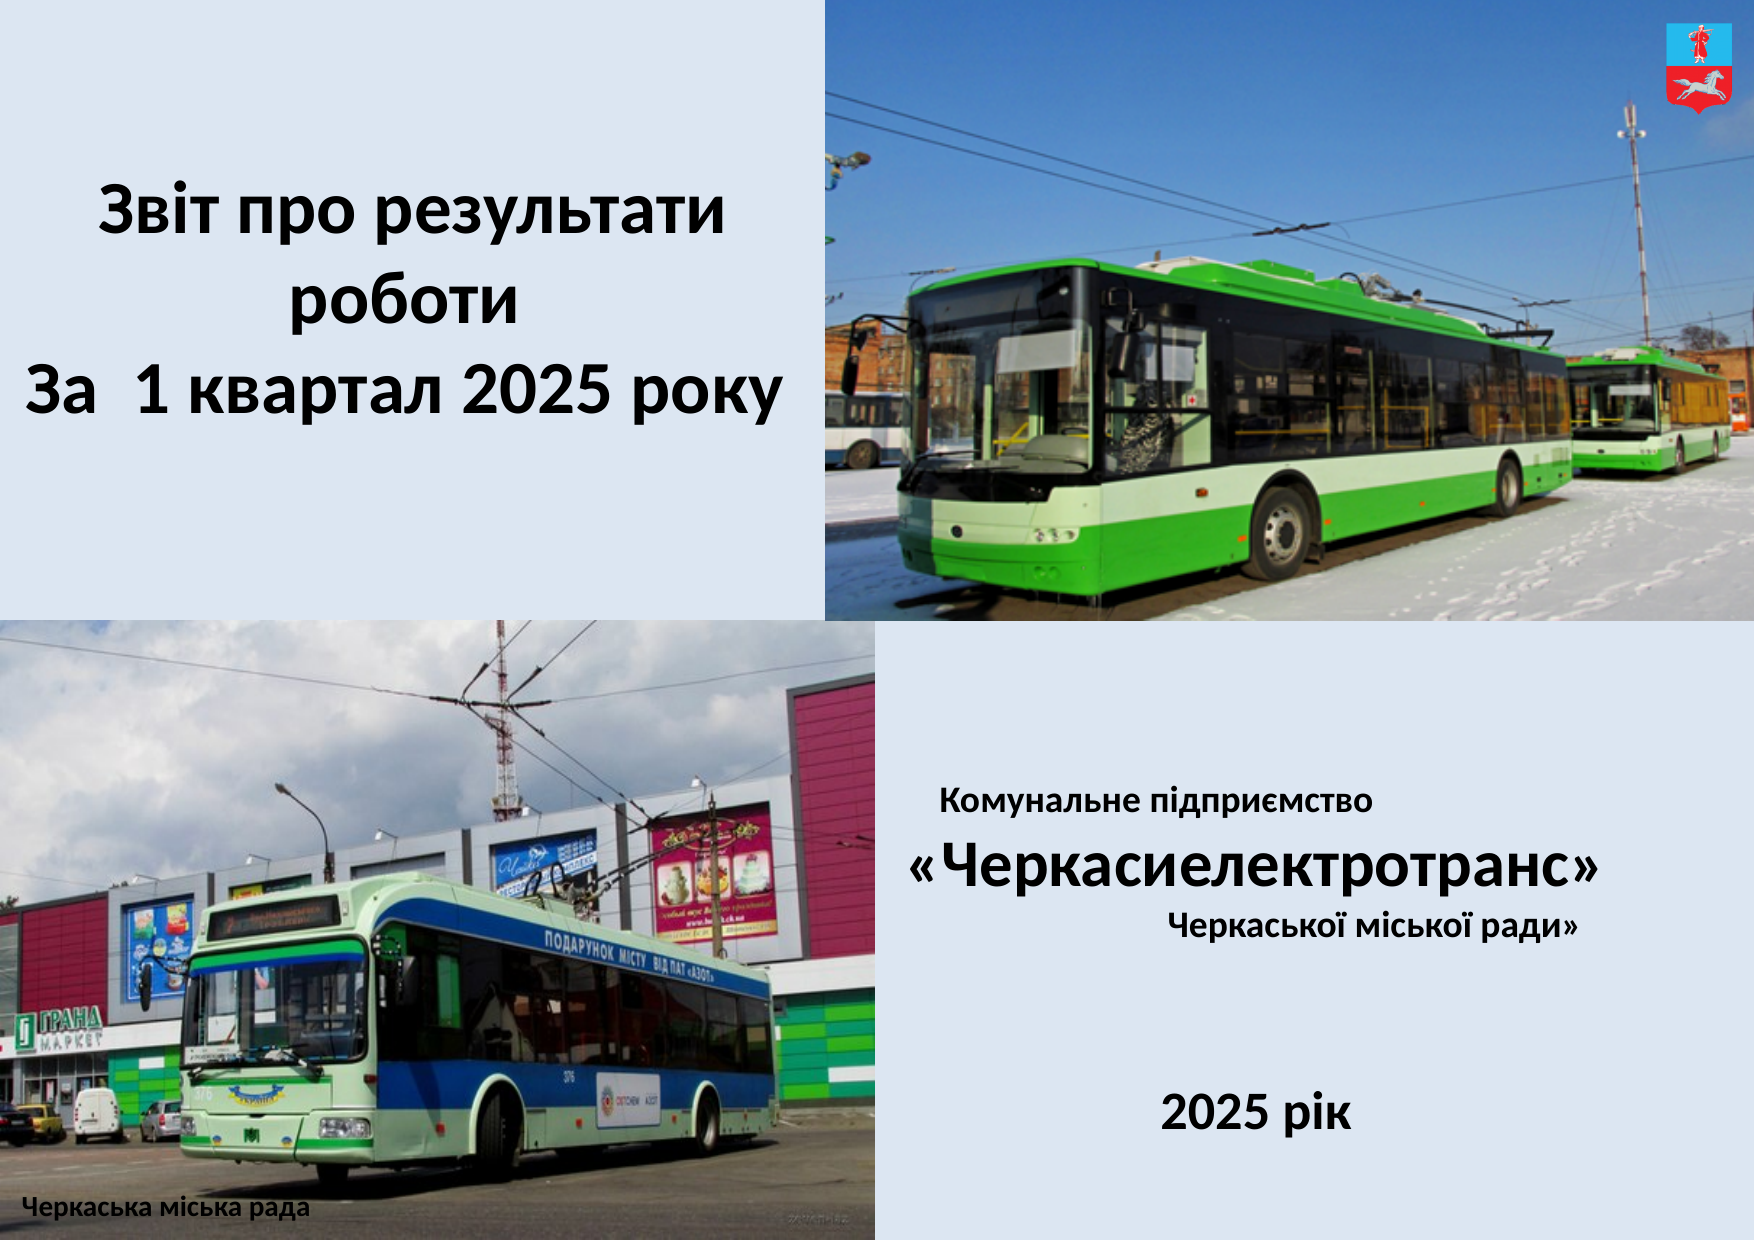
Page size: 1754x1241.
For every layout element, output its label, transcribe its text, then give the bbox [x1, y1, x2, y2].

text_box Черкаська міська рада [7, 1180, 380, 1230]
text_box Звіт про результати роботи За 1 квартал 2025 року [3, 151, 824, 436]
picture [0, 0, 1754, 1241]
text_box Комунальне підприємство «Черкасиелектротранс» Черкаської міської ради» 2025 рік [890, 704, 1754, 1212]
